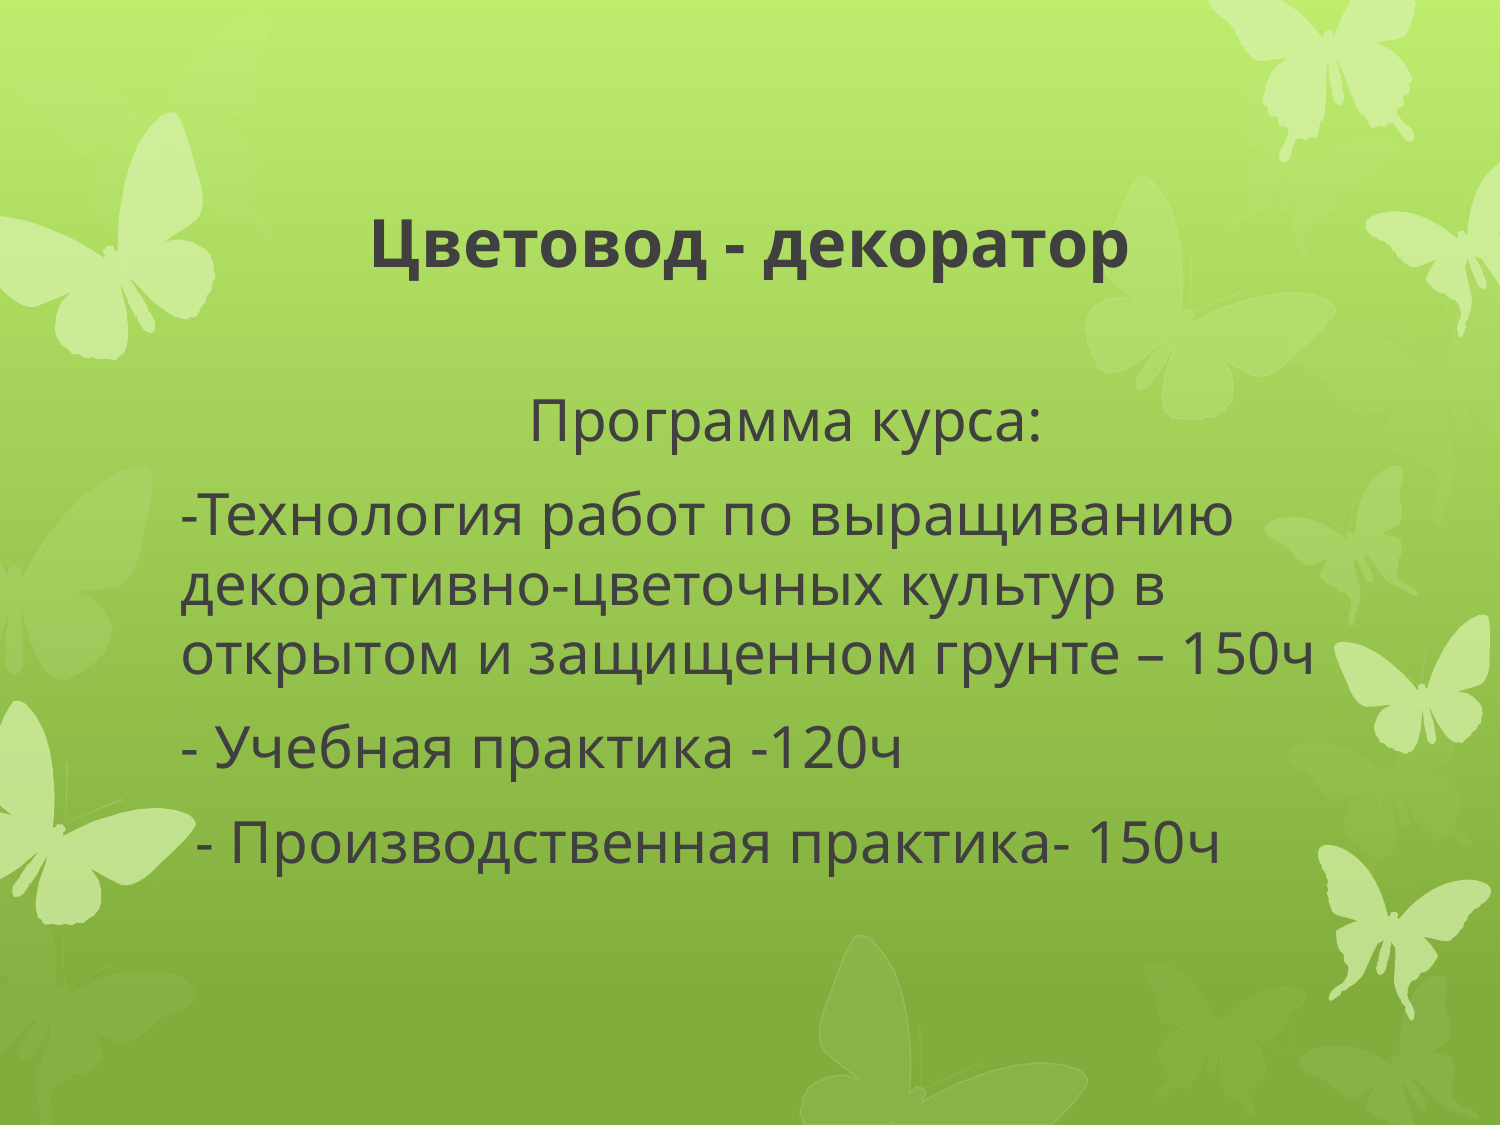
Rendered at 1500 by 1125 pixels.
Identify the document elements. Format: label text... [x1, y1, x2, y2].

title Цветовод - декоратор [165, 152, 1335, 296]
list Программа курса: -Технология работ по выращиванию декоративно-цветочных культур в открытом и защищенном грунте – 150ч - Учебная практика -120ч - Производственная практика- 150ч [165, 296, 1407, 962]
